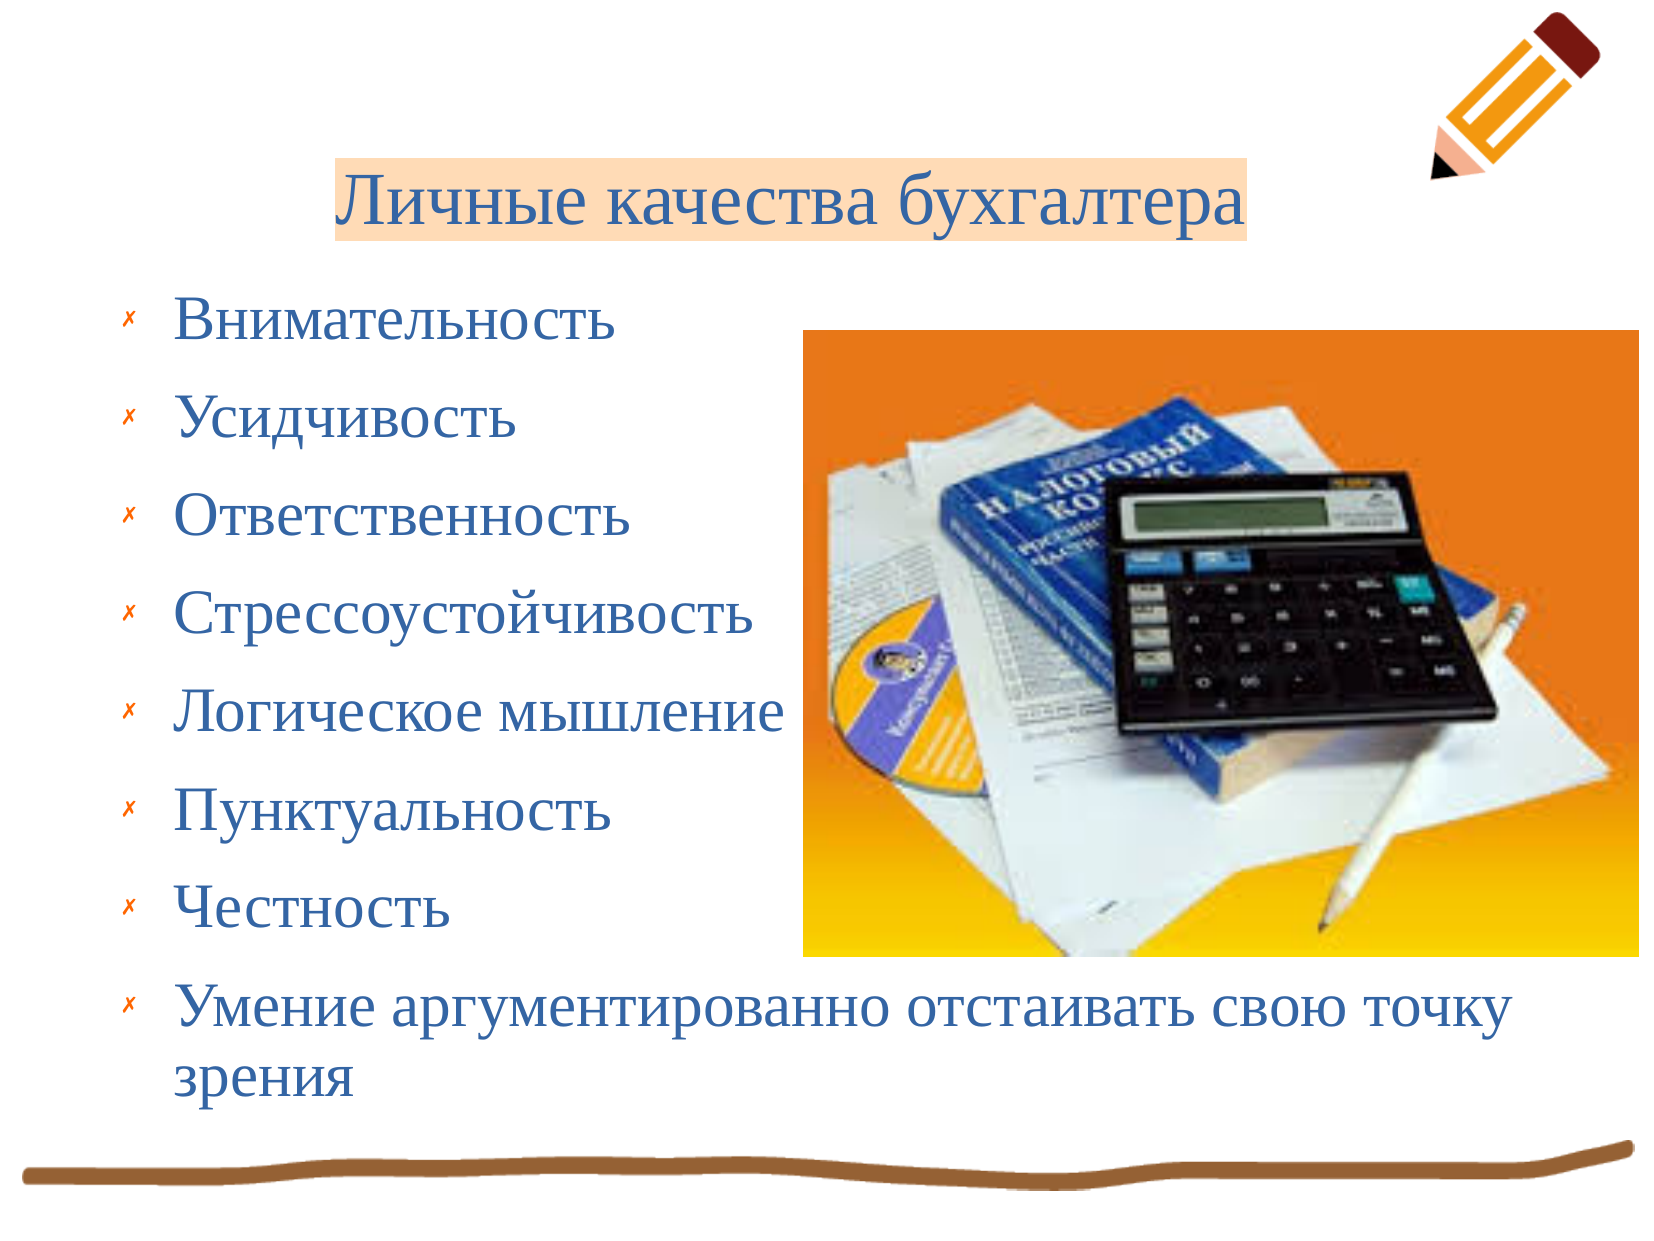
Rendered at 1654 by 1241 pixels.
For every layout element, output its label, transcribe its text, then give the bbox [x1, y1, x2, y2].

list Внимательность Усидчивость Ответственность Стрессоустойчивость Логическое мышление Пунктуальность Честность Умение аргументированно отстаивать свою точку зрения [106, 283, 1596, 1115]
picture [1430, 12, 1601, 181]
picture [22, 1140, 1635, 1191]
title Личные качества бухгалтера [118, 138, 1465, 261]
picture [803, 330, 1639, 957]
